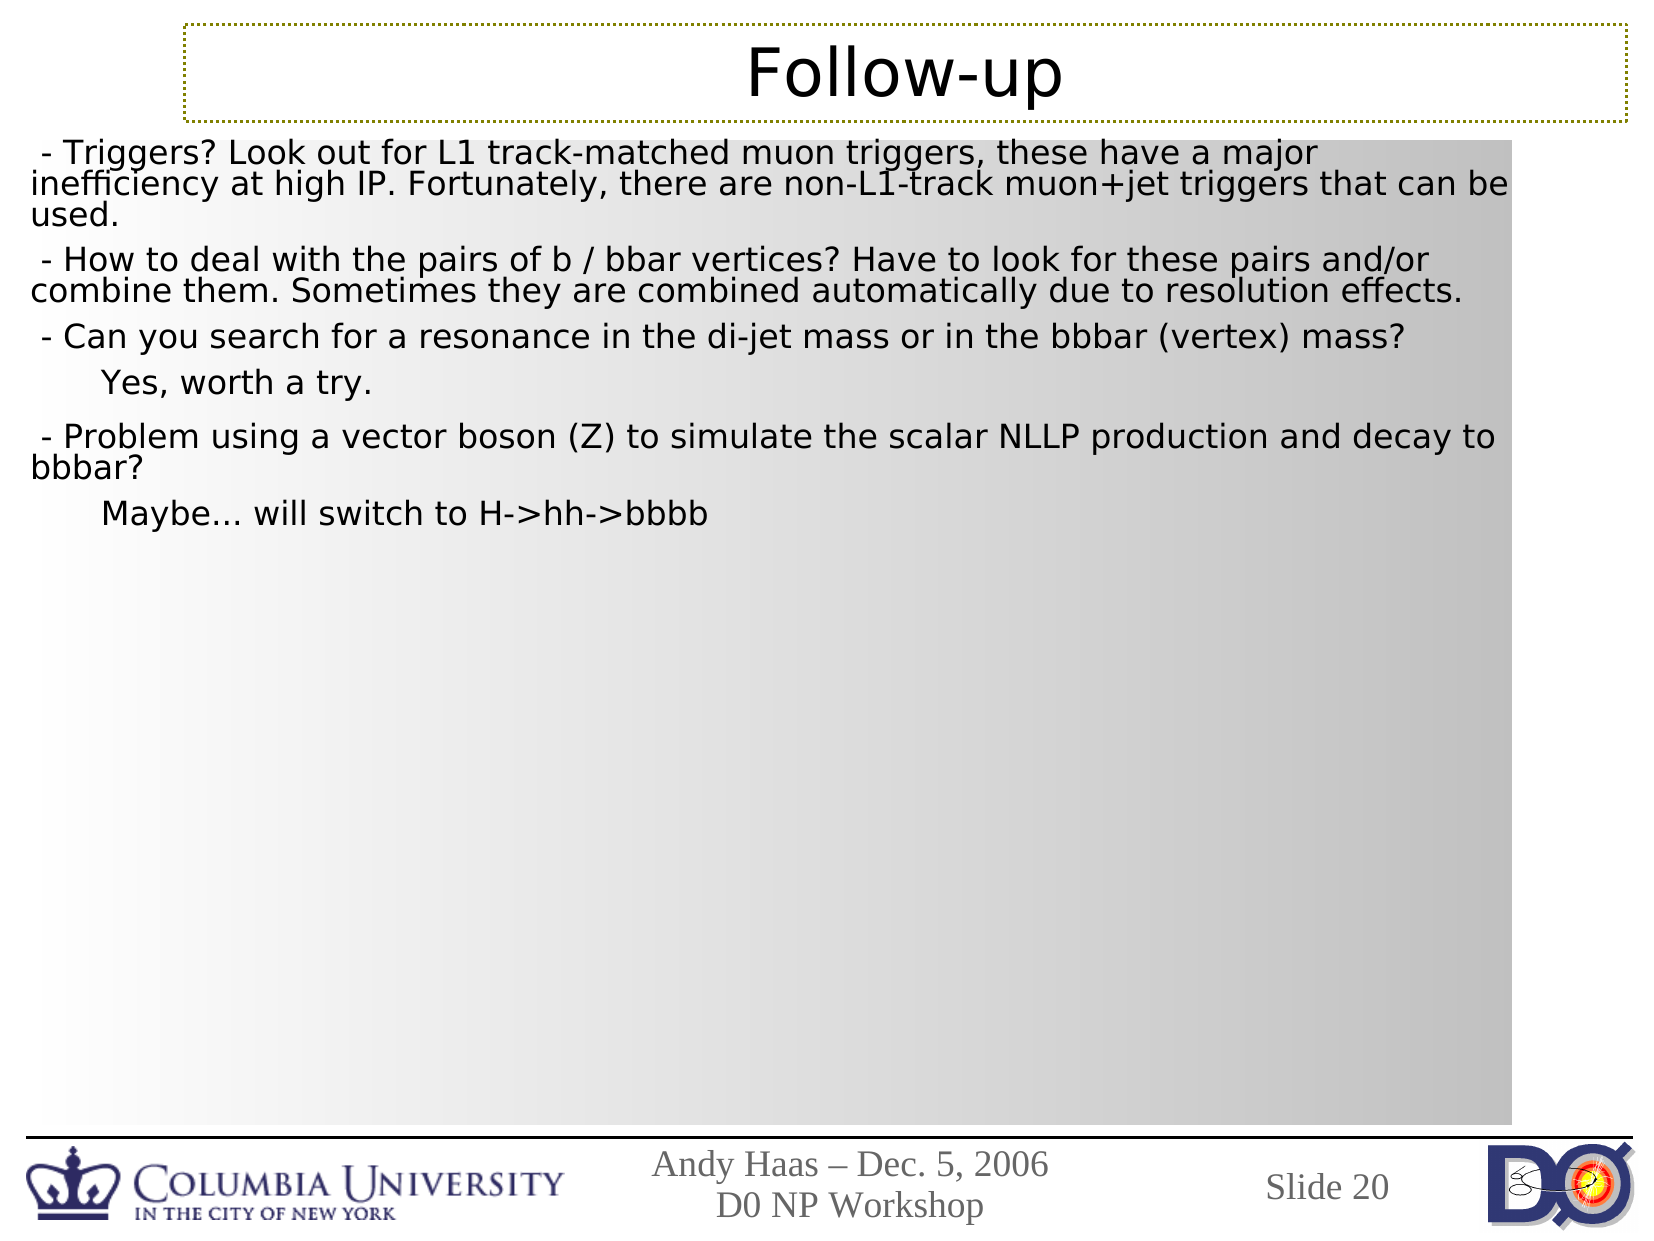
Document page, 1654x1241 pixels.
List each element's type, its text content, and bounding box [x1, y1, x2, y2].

picture [26, 1146, 565, 1220]
picture [1479, 1140, 1639, 1233]
title Follow-up [184, 24, 1627, 122]
list - Triggers? Look out for L1 track-matched muon triggers, these have a major inefficiency at high IP. Fortunately, there are non-L1-track muon+jet triggers that can be used. - How to deal with the pairs of b / bbar vertices? Have to look for these pairs and/or combine them. Sometimes they are combined automatically due to resolution effects. - Can you search for a resonance in the di-jet mass or in the bbbar (vertex) mass? Yes, worth a try. - Problem using a vector boson (Z) to simulate the scalar NLLP production and decay to bbbar? Maybe... will switch to H->hh->bbbb [30, 140, 1512, 1125]
